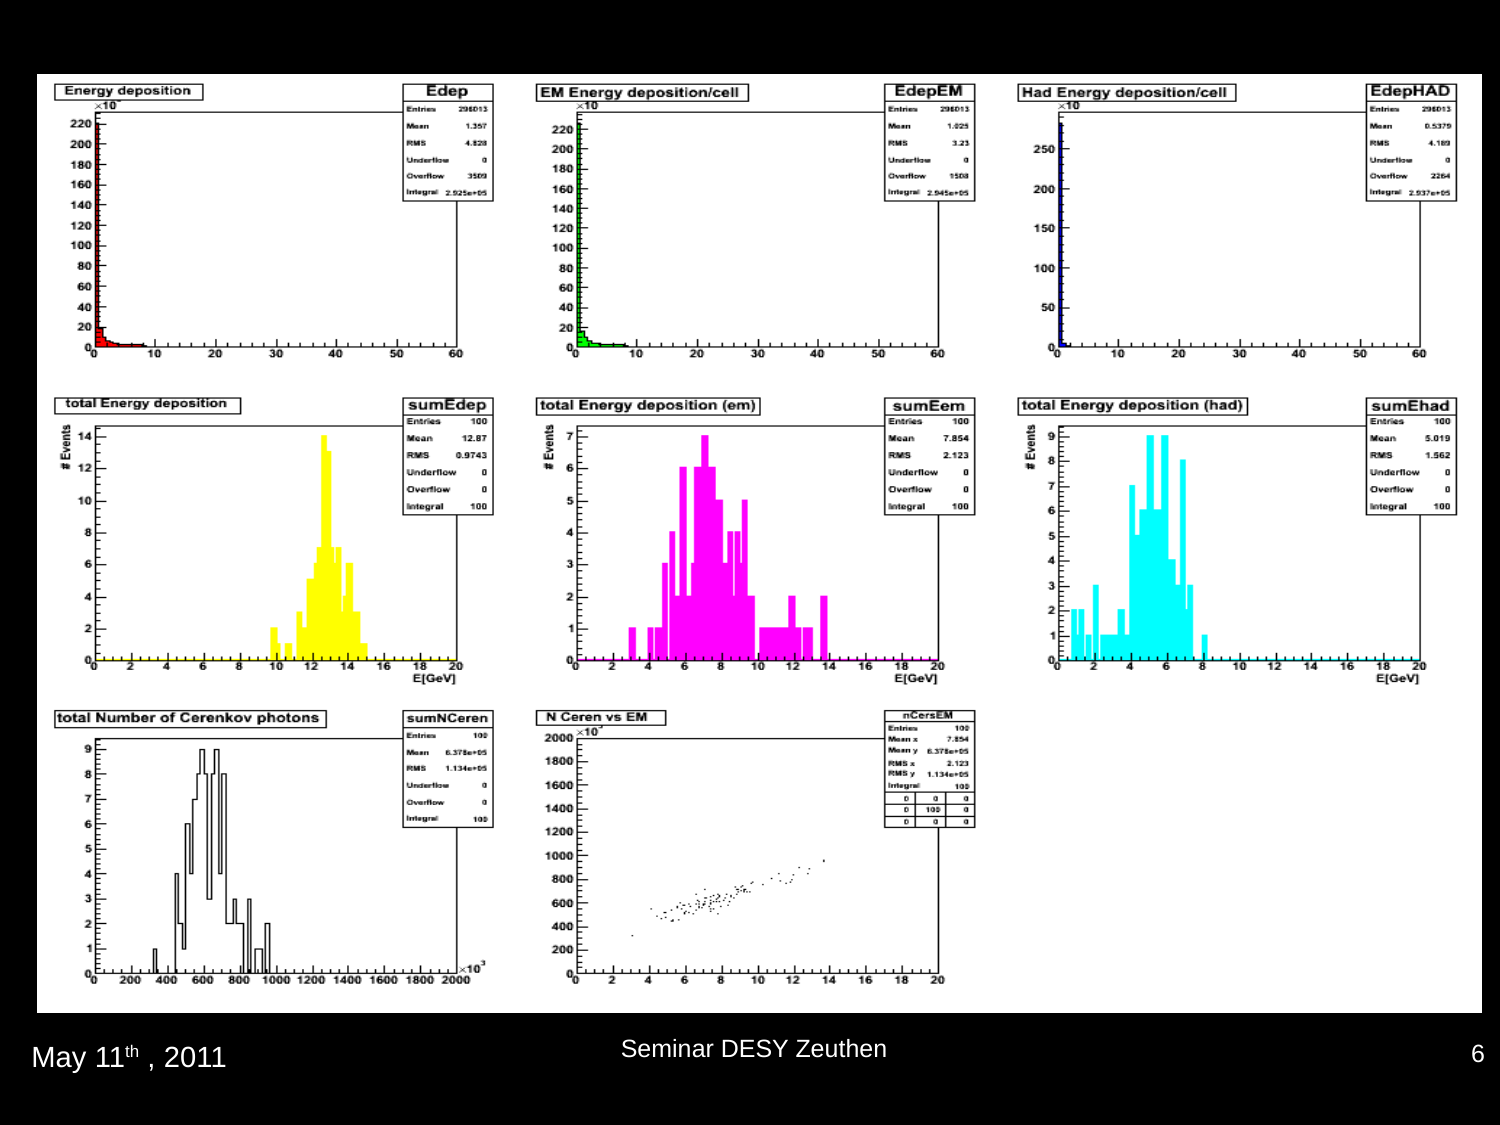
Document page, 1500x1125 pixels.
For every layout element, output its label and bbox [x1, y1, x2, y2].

picture [37, 74, 1482, 1013]
